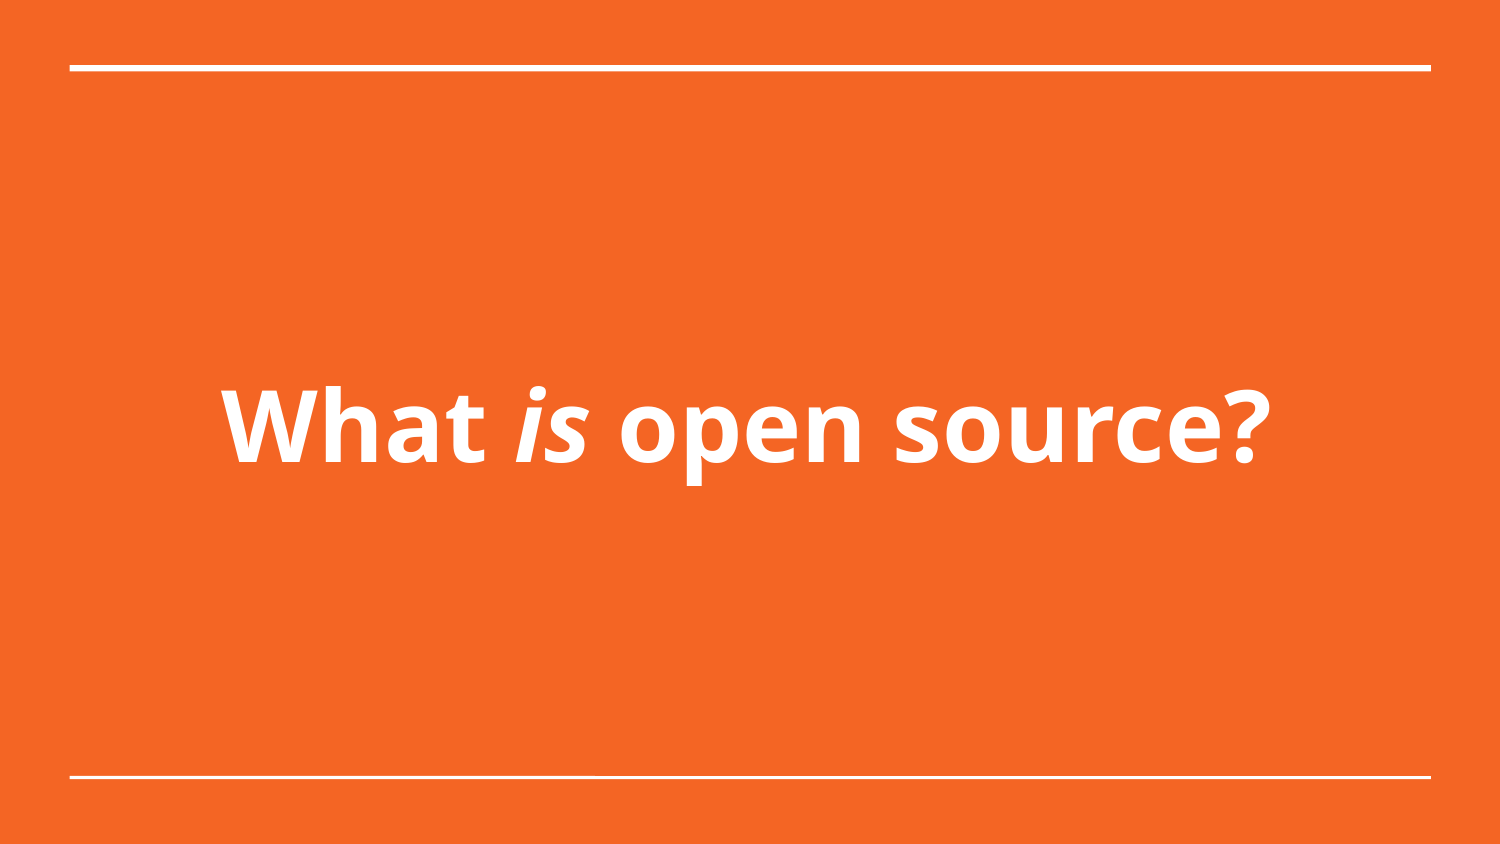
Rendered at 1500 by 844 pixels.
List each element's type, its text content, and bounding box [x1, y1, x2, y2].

title What is open source? [66, 296, 1428, 550]
